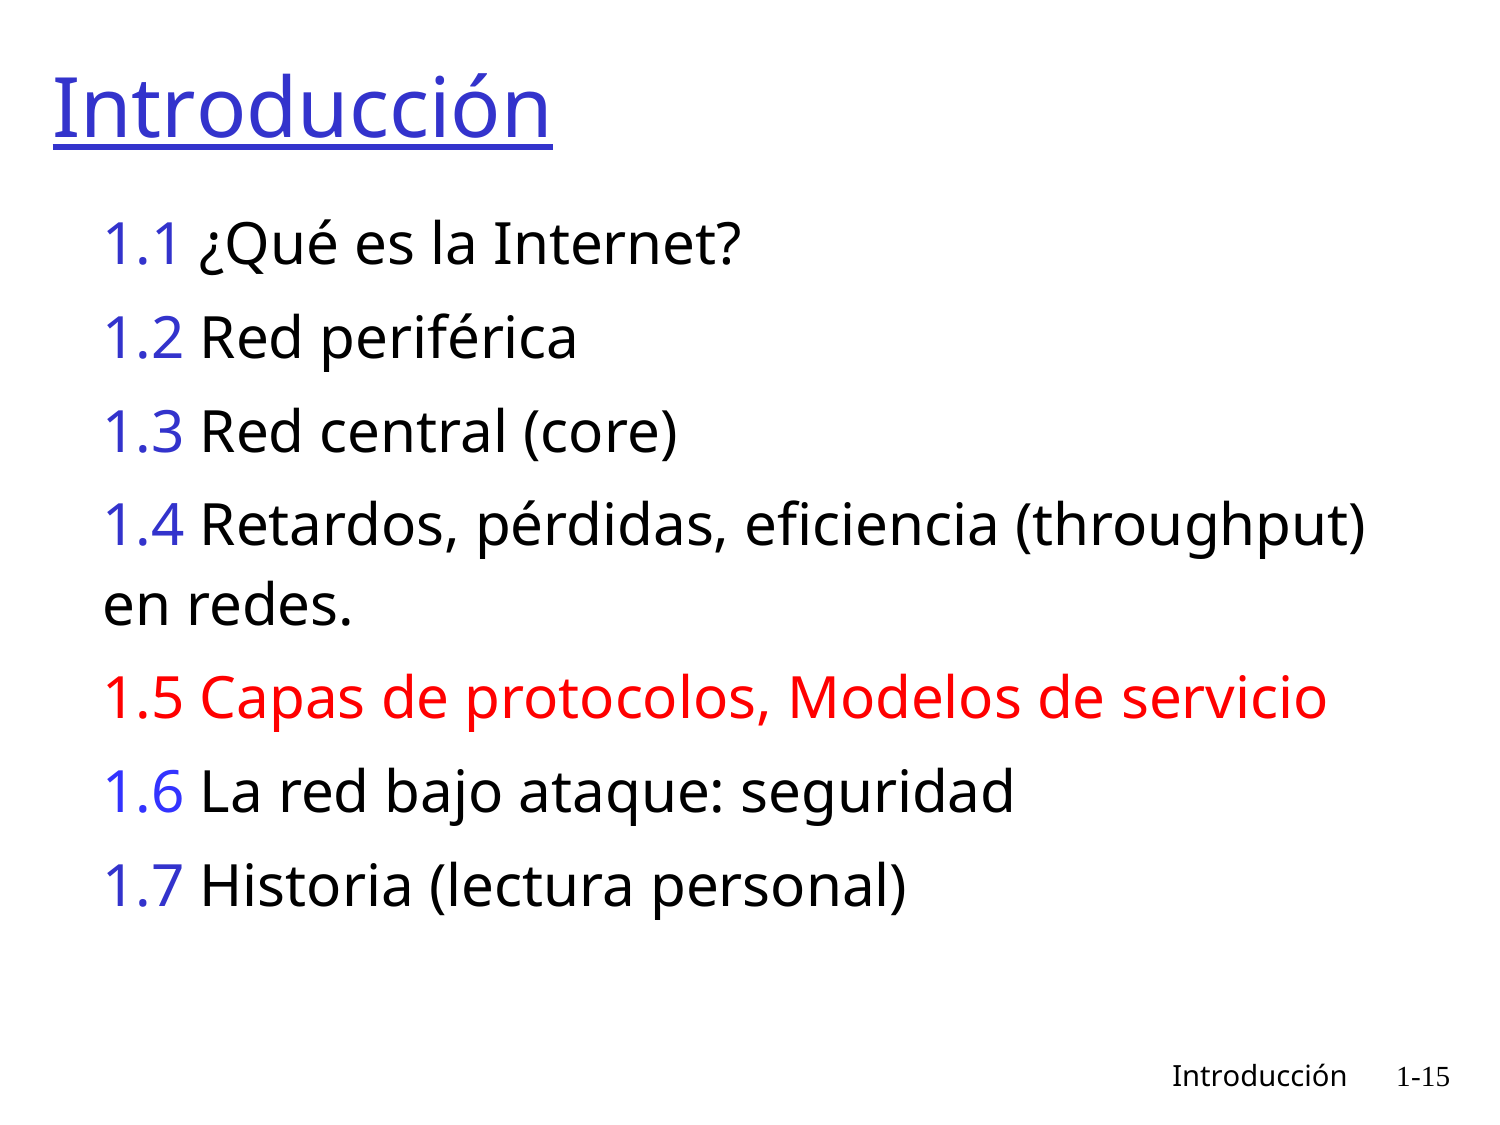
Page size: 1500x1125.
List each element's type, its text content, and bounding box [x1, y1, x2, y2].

text_box Introducción [887, 1051, 1362, 1125]
title Introducción [37, 23, 1463, 188]
list 1.1 ¿Qué es la Internet? 1.2 Red periférica 1.3 Red central (core) 1.4 Retardos, pérdidas, eficiencia (throughput) en redes. 1.5 Capas de protocolos, Modelos de servicio 1.6 La red bajo ataque: seguridad 1.7 Historia (lectura personal) [87, 195, 1463, 1051]
text_box 1-<number> [1362, 1050, 1466, 1125]
